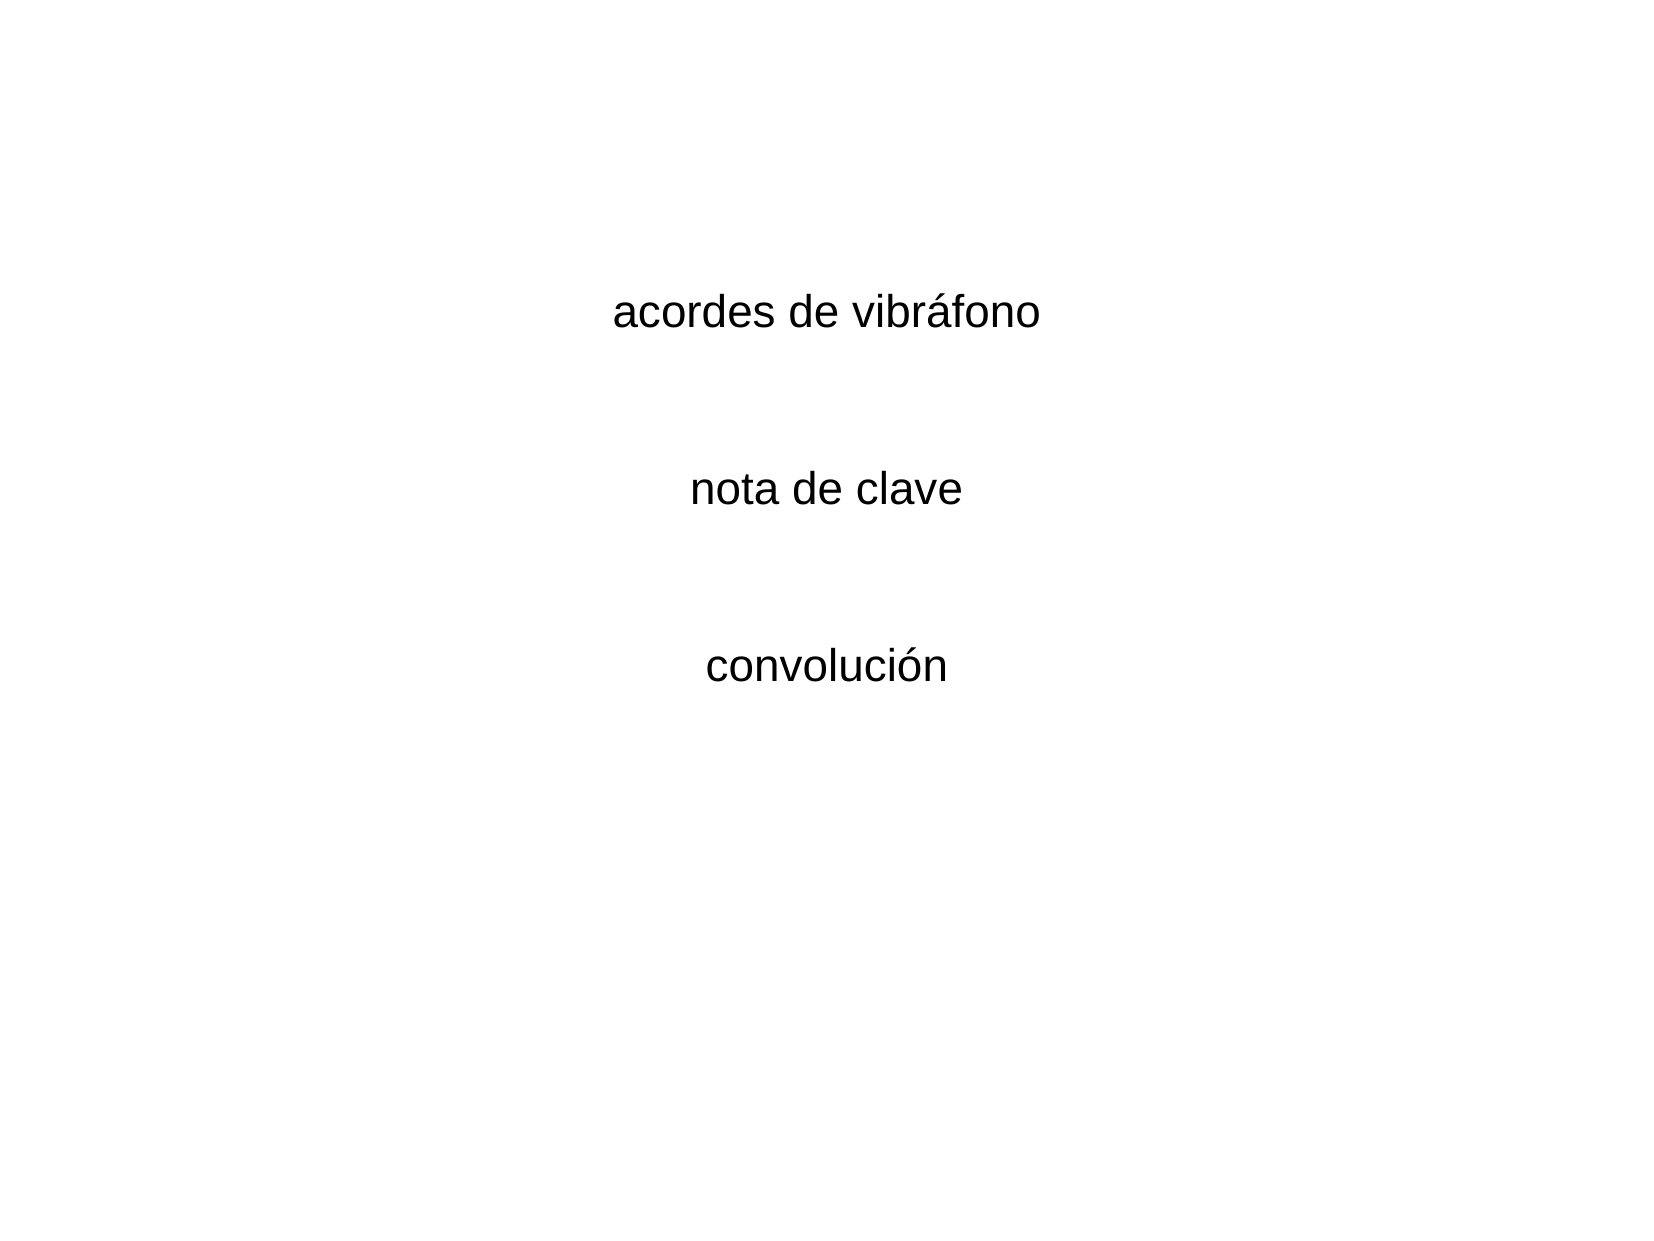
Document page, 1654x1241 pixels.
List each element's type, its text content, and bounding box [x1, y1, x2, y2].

subtitle acordes de vibráfono [82, 238, 1571, 384]
text_box convolución [82, 592, 1571, 739]
text_box nota de clave [82, 415, 1571, 562]
